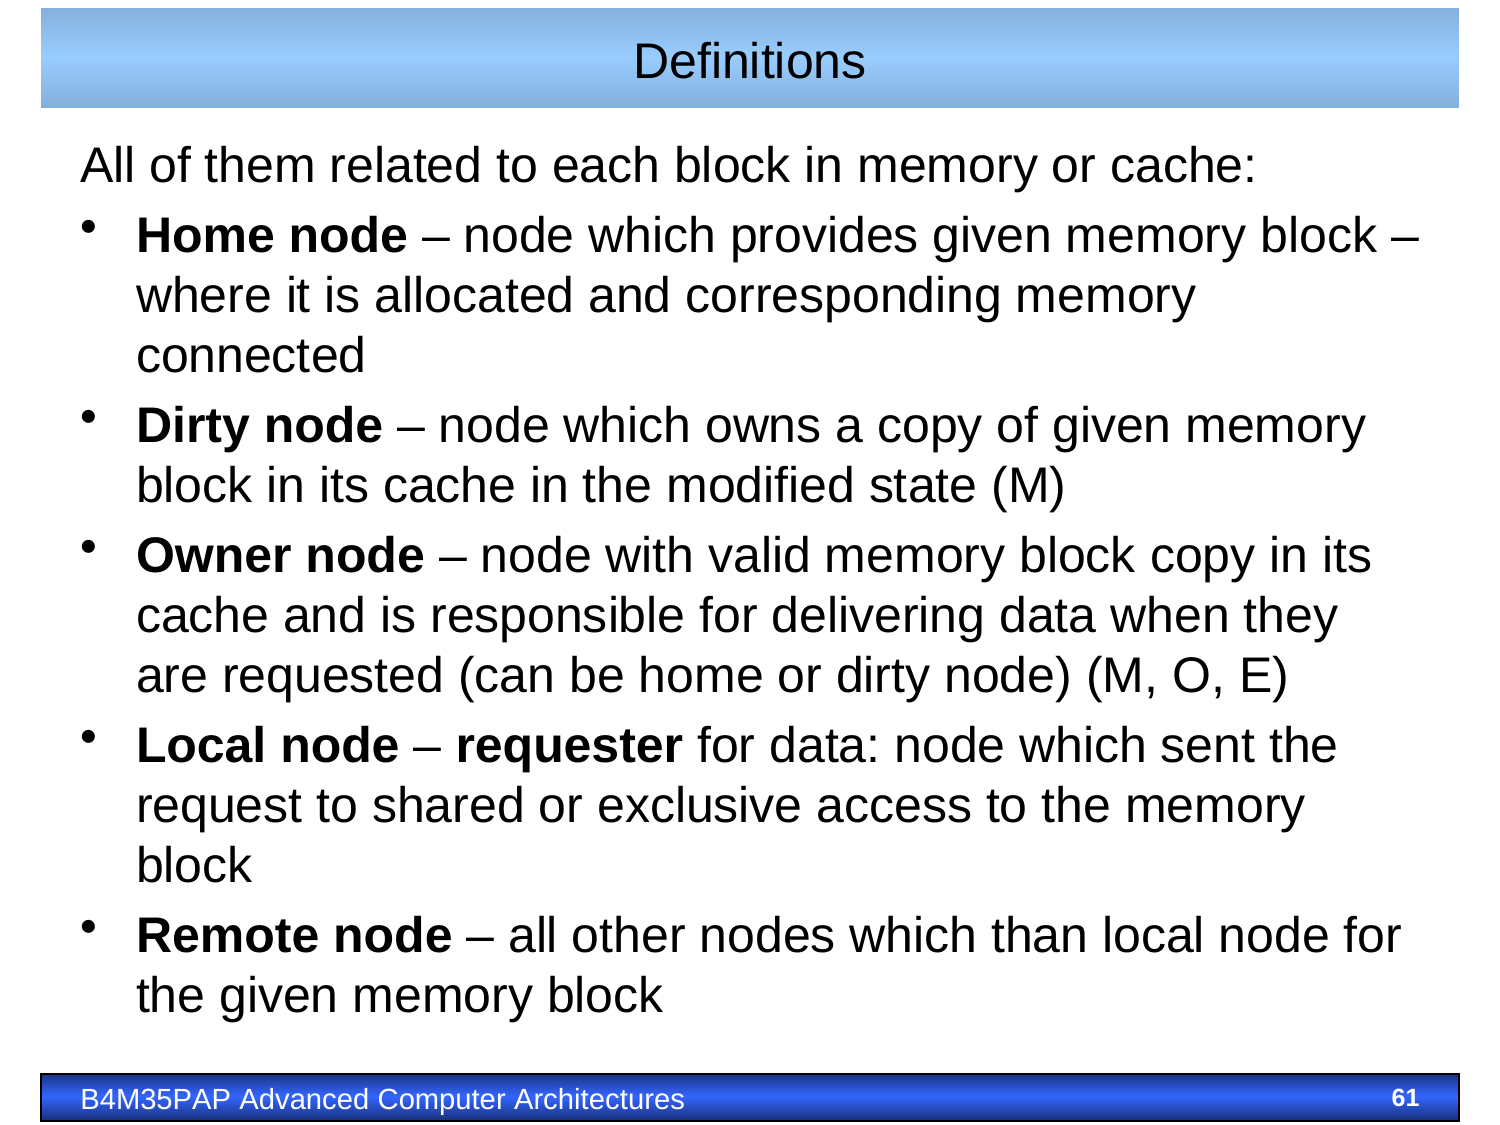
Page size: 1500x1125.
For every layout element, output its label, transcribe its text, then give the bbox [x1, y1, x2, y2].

list All of them related to each block in memory or cache: Home node – node which provides given memory block – where it is allocated and corresponding memory connected Dirty node – node which owns a copy of given memory block in its cache in the modified state (M) Owner node – node with valid memory block copy in its cache and is responsible for delivering data when they are requested (can be home or dirty node) (M, O, E) Local node – requester for data: node which sent the request to shared or exclusive access to the memory block Remote node – all other nodes which than local node for the given memory block [64, 125, 1436, 953]
title Definitions [41, 8, 1459, 108]
